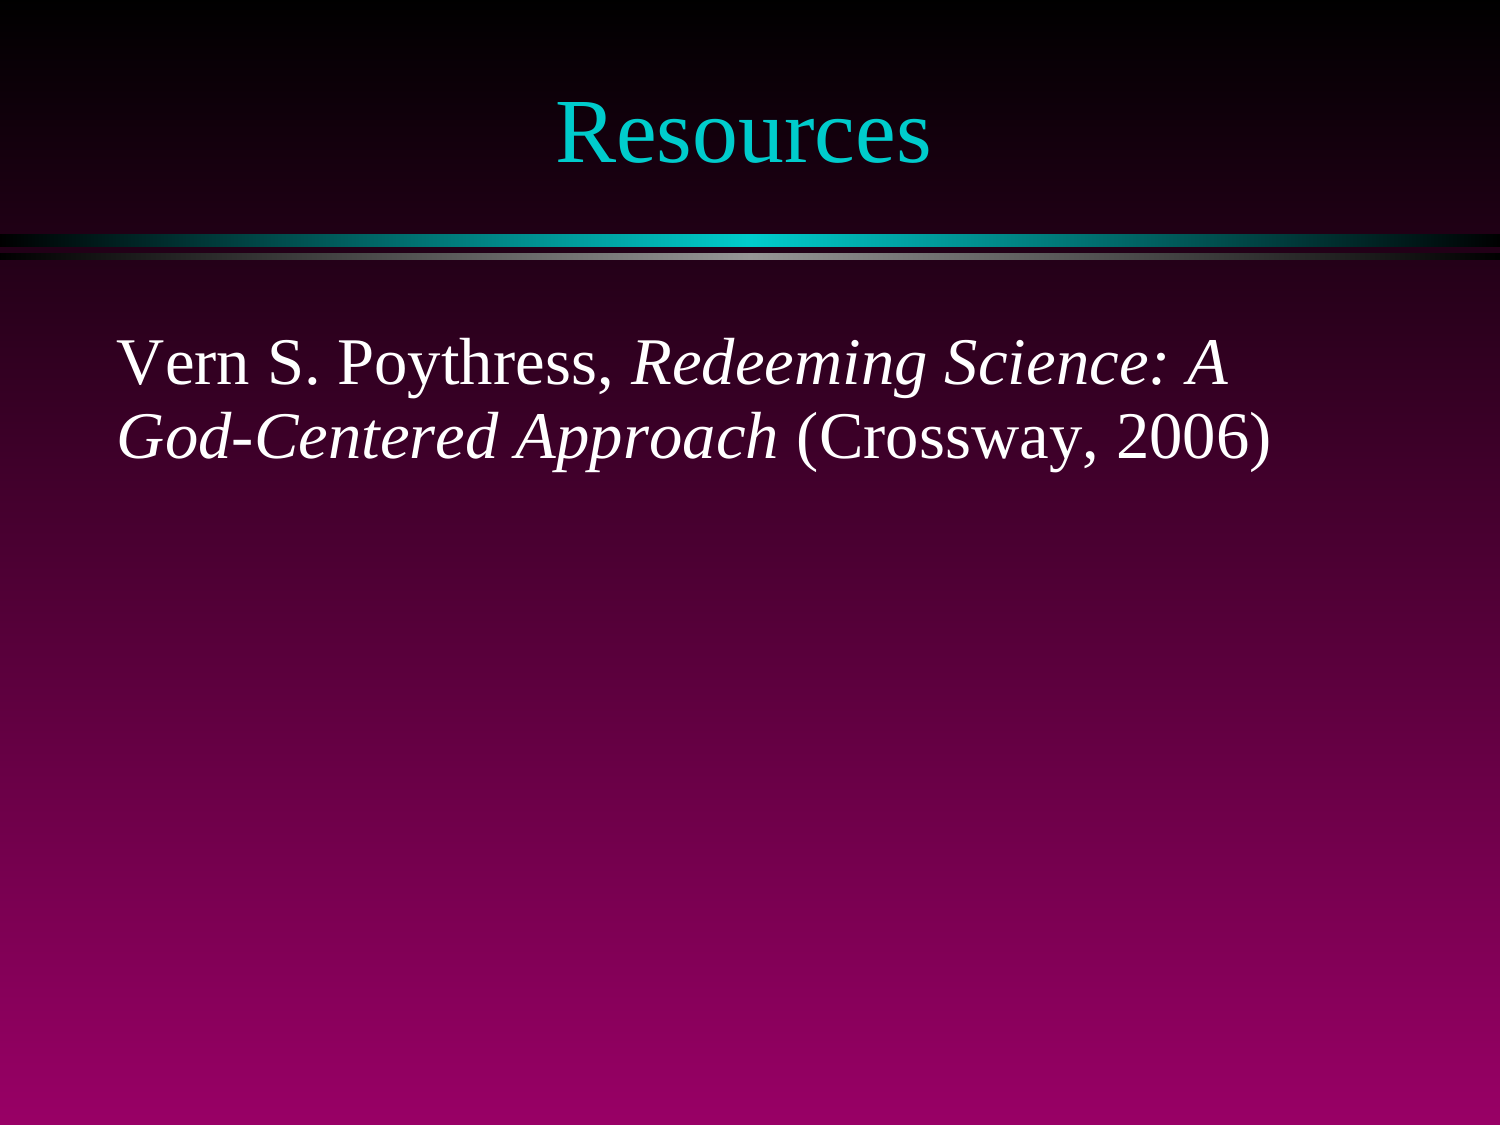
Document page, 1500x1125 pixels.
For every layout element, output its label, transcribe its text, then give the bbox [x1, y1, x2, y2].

title Resources [99, 37, 1388, 225]
text_box Vern S. Poythress, Redeeming Science: A God-Centered Approach (Crossway, 2006) [102, 317, 1395, 515]
